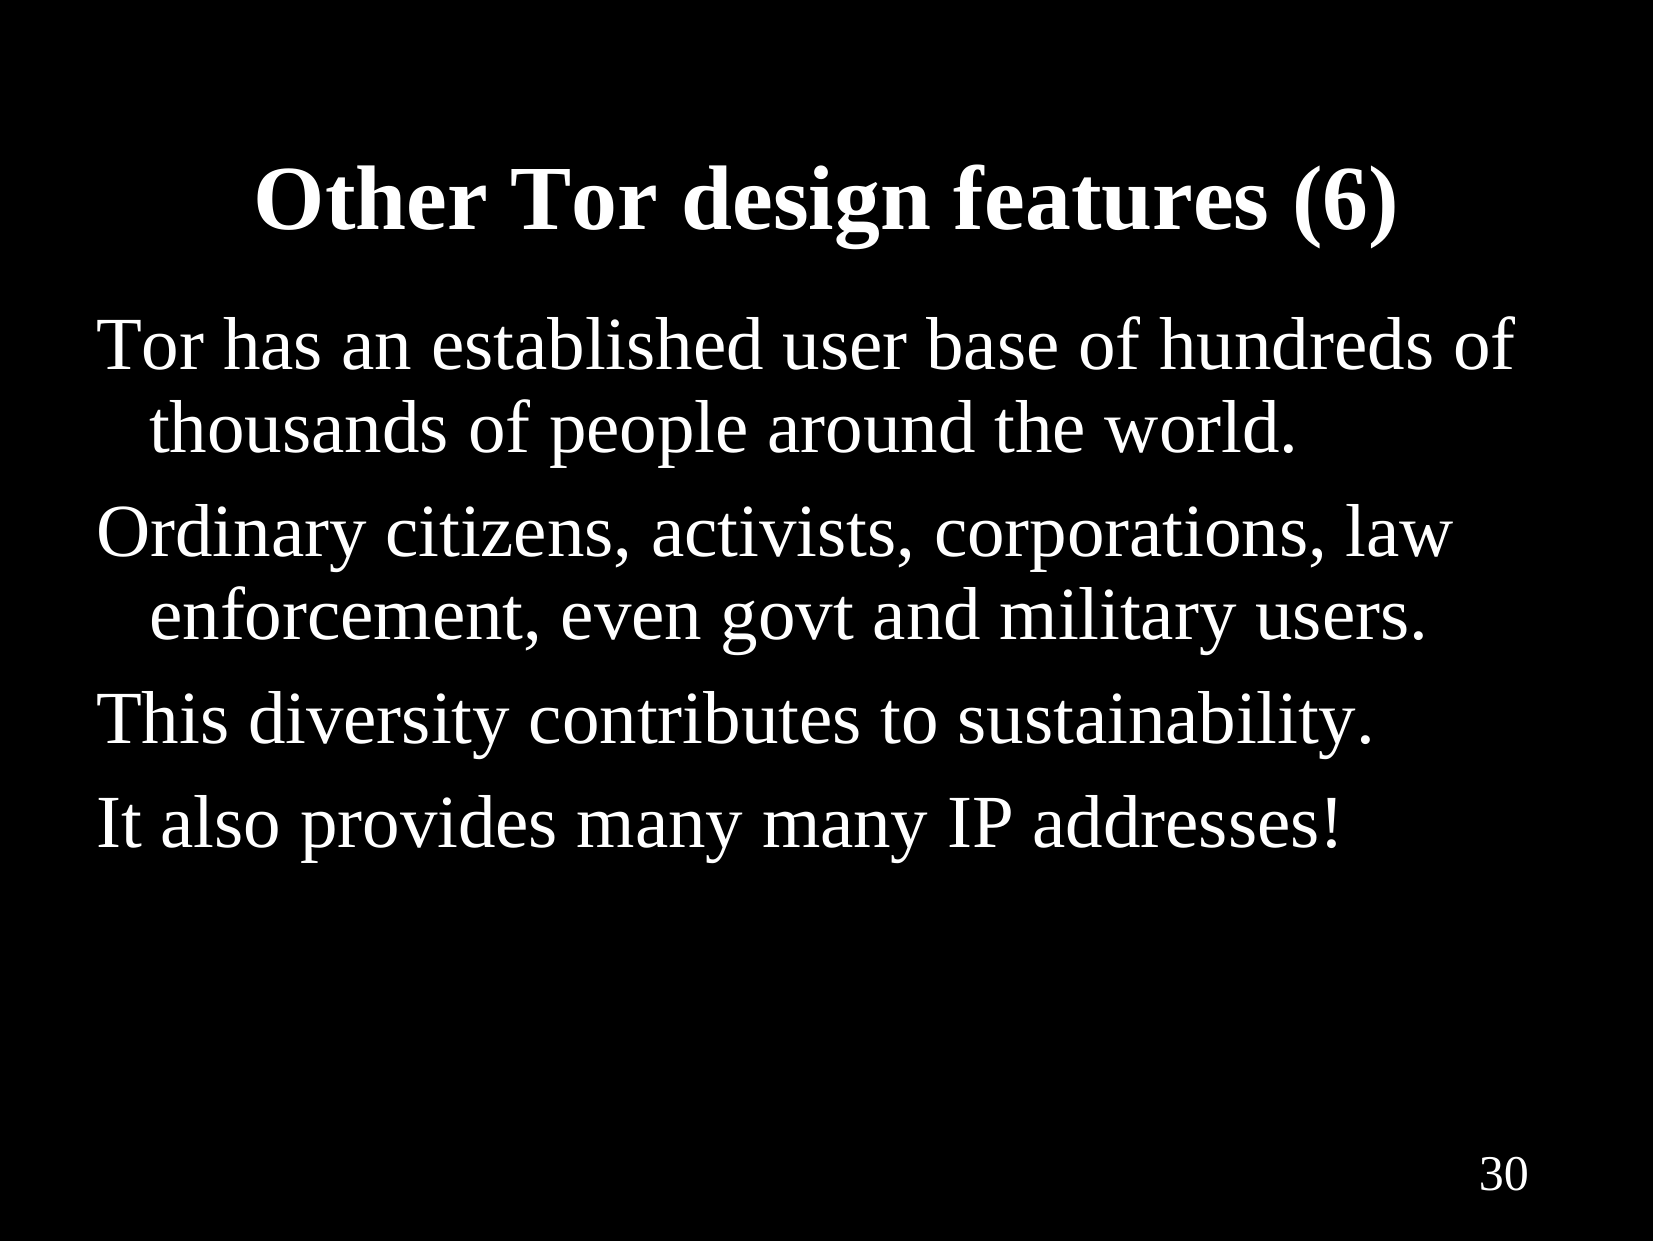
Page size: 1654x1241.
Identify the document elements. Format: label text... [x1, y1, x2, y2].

list Tor has an established user base of hundreds of thousands of people around the world. Ordinary citizens, activists, corporations, law enforcement, even govt and military users. This diversity contributes to sustainability. It also provides many many IP addresses! [78, 302, 1570, 1085]
title Other Tor design features (6) [121, 103, 1534, 294]
